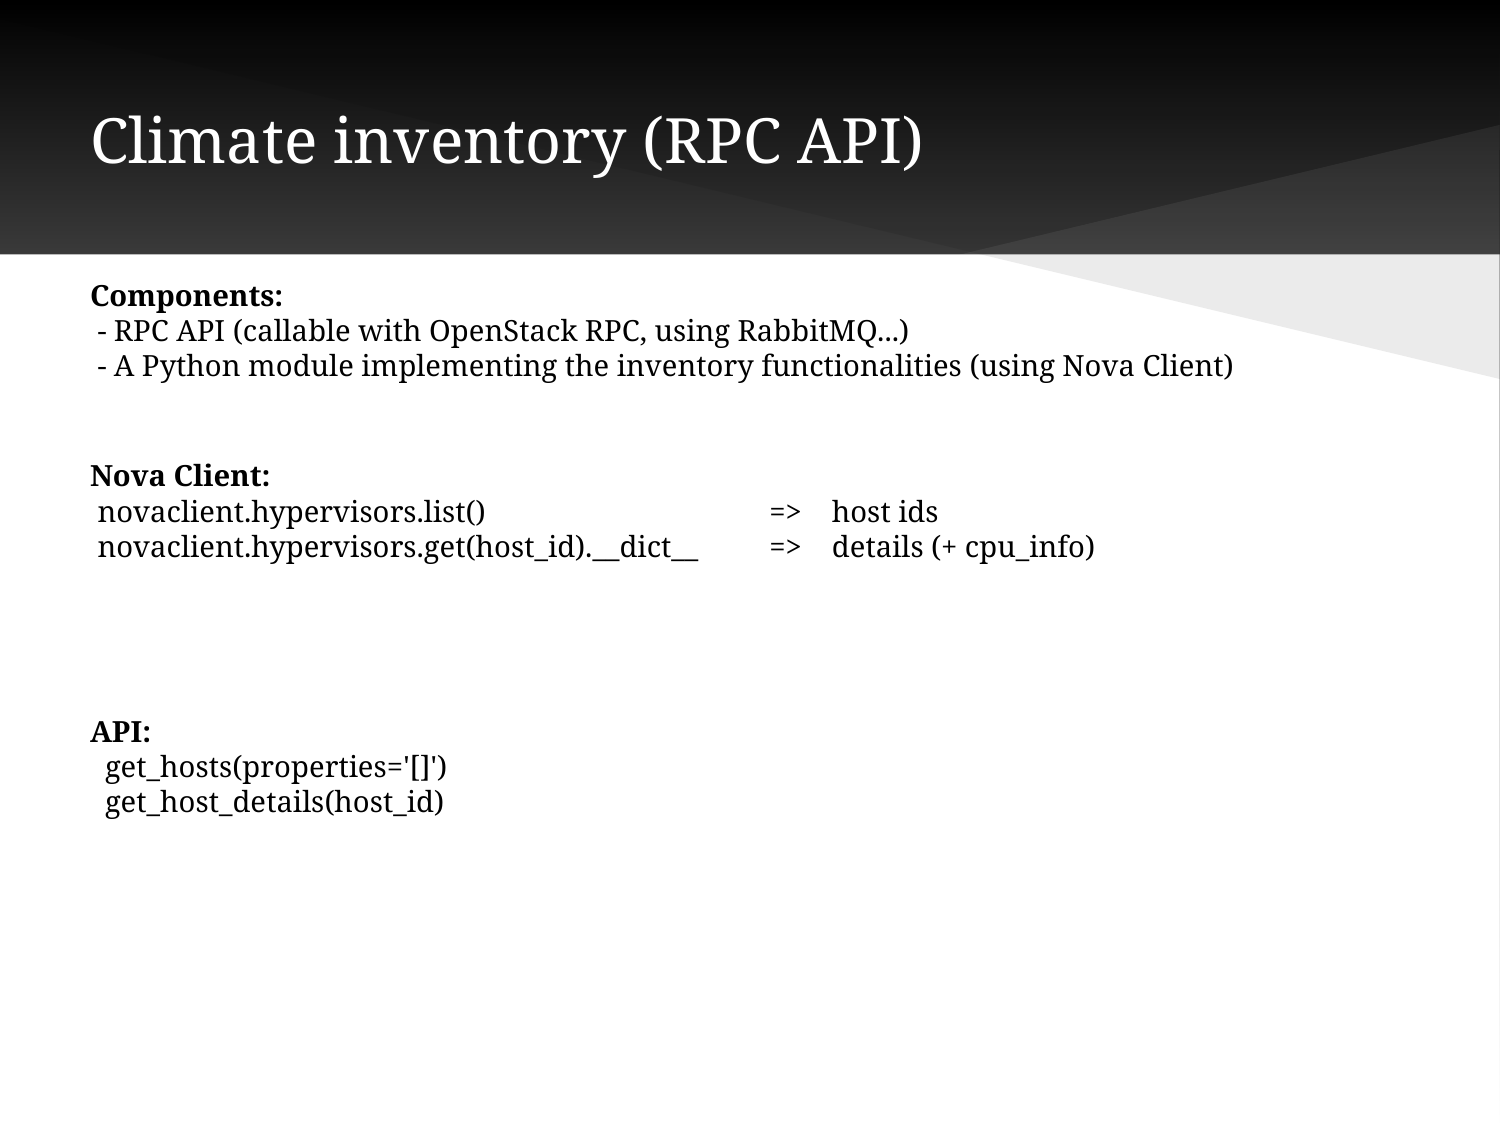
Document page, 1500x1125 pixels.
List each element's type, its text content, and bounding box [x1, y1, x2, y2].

list Components: - RPC API (callable with OpenStack RPC, using RabbitMQ...) - A Python module implementing the inventory functionalities (using Nova Client) Nova Client: novaclient.hypervisors.list() => host ids novaclient.hypervisors.get(host_id).__dict__ => details (+ cpu_info) API: get_hosts(properties='[]') get_host_details(host_id) [75, 262, 1425, 1078]
title Climate inventory (RPC API) [75, 45, 1425, 233]
